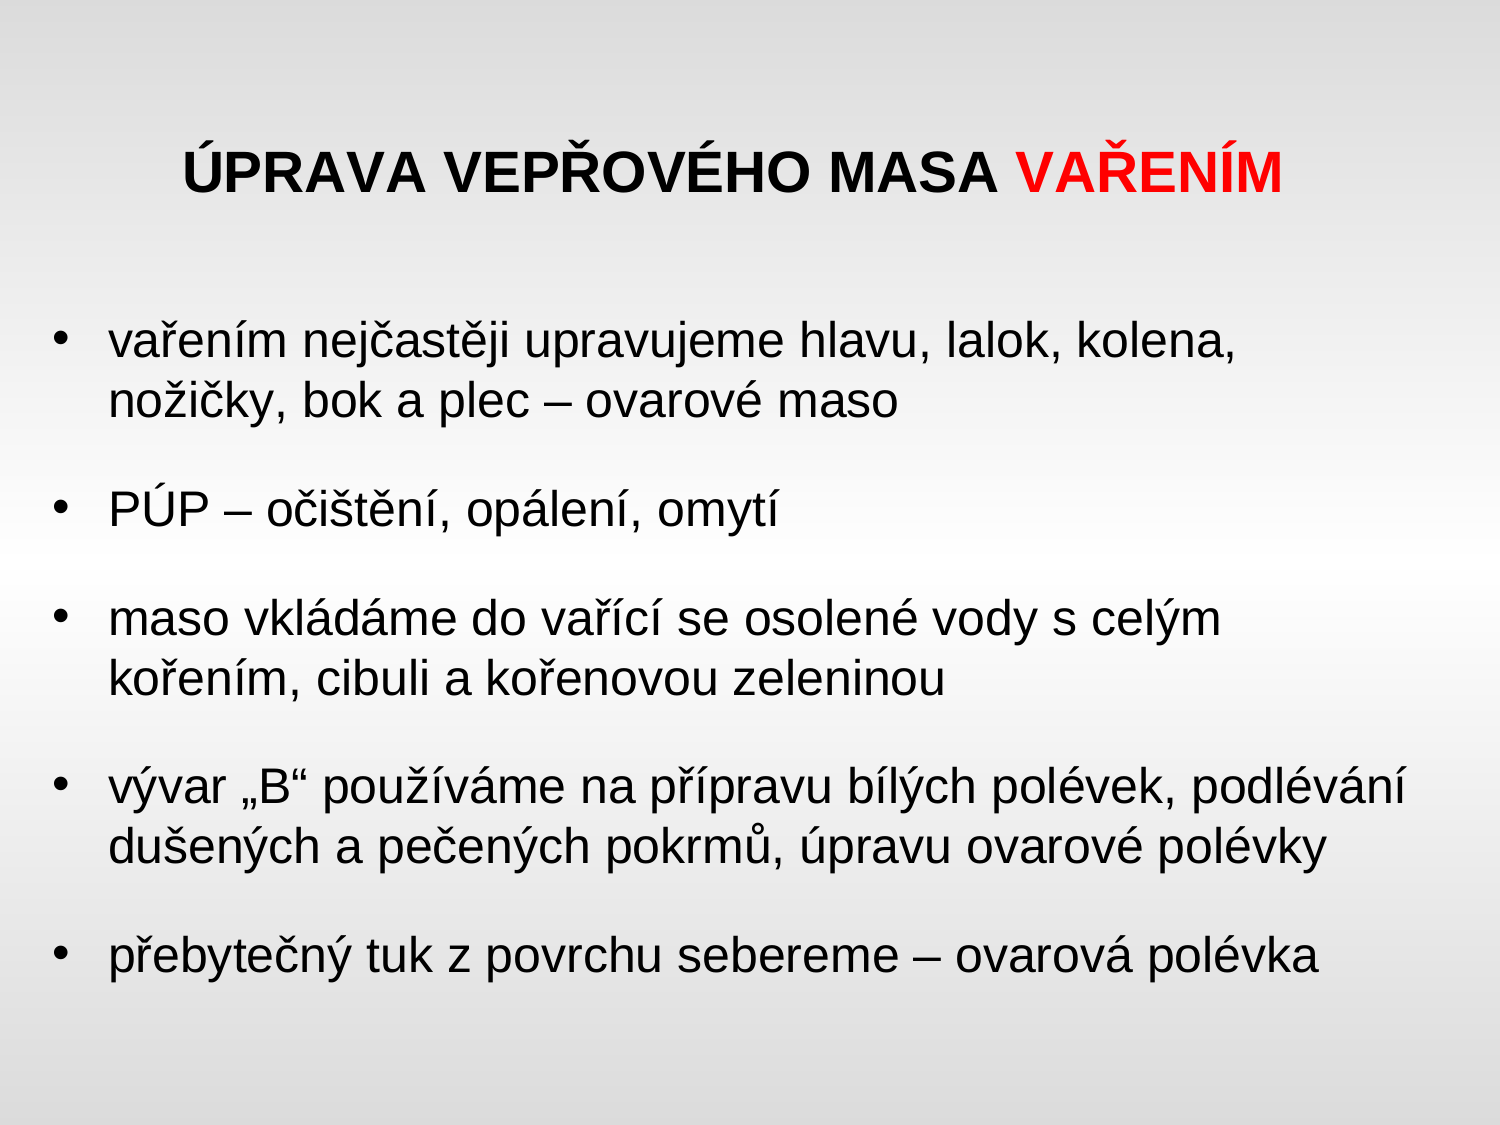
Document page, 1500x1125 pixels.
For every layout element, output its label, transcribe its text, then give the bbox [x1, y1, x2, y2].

list vařením nejčastěji upravujeme hlavu, lalok, kolena, nožičky, bok a plec – ovarové maso PÚP – očištění, opálení, omytí maso vkládáme do vařící se osolené vody s celým kořením, cibuli a kořenovou zeleninou vývar „B“ používáme na přípravu bílých polévek, podlévání dušených a pečených pokrmů, úpravu ovarové polévky přebytečný tuk z povrchu sebereme – ovarová polévka [37, 299, 1438, 1043]
title ÚPRAVA VEPŘOVÉHO MASA VAŘENÍM [74, 74, 1375, 263]
